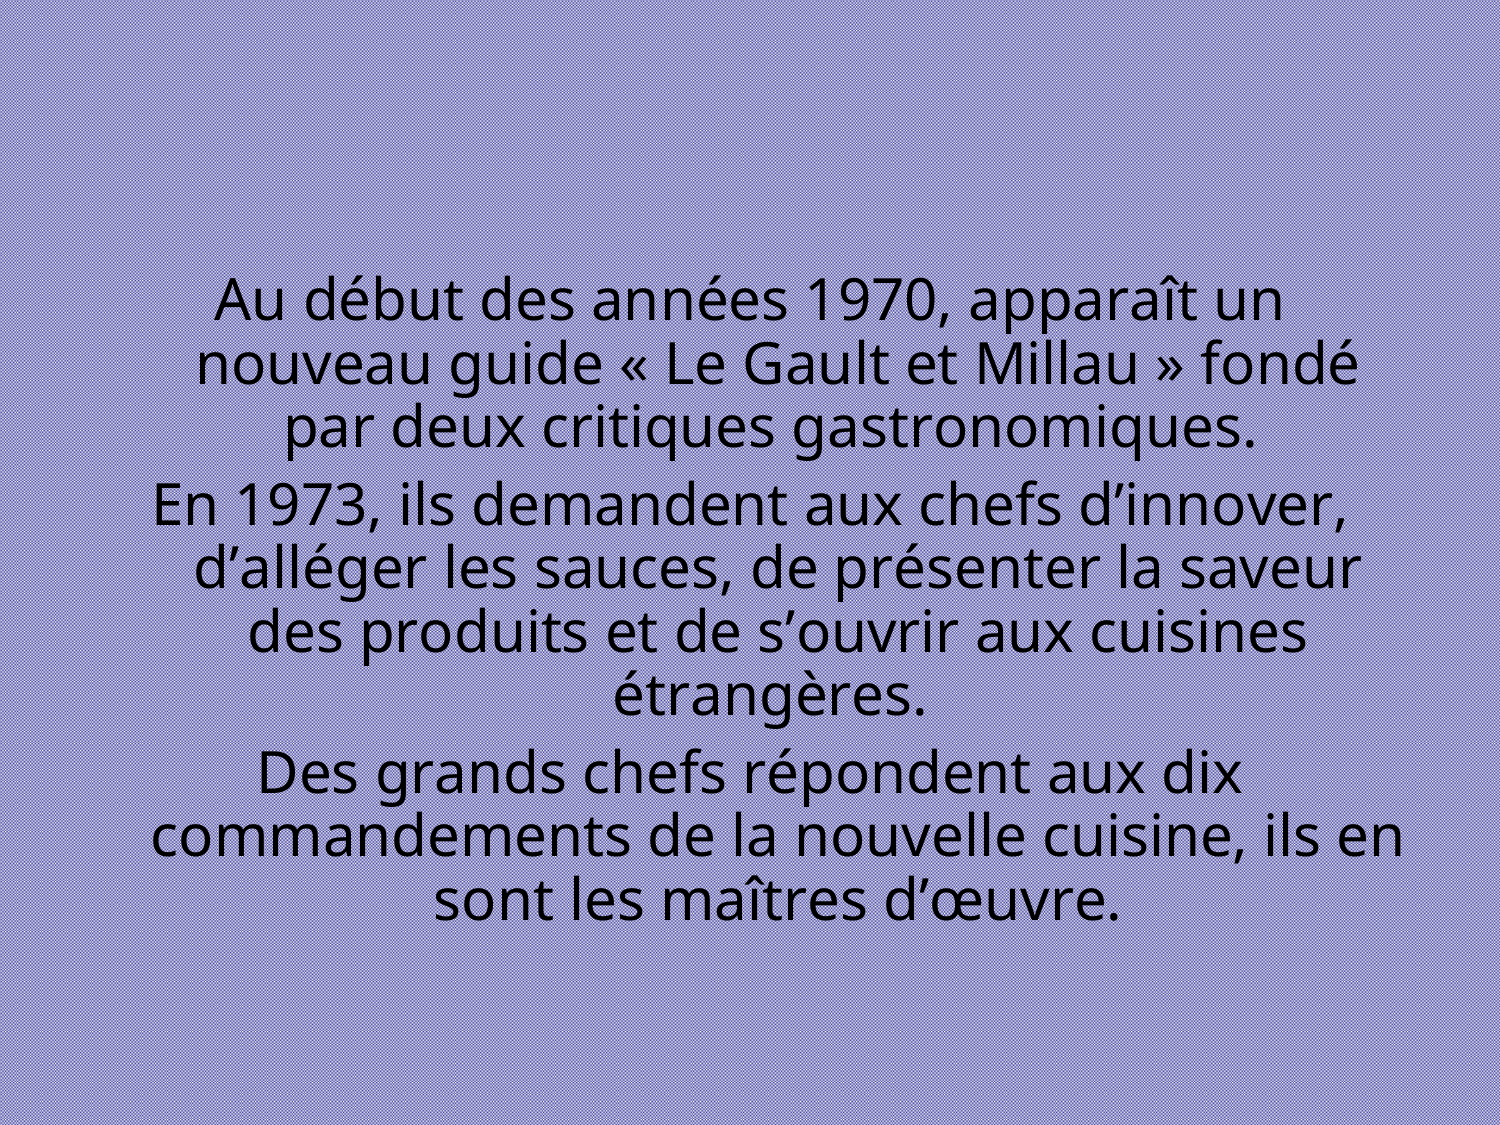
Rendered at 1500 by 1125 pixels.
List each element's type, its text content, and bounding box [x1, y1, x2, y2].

list Au début des années 1970, apparaît un nouveau guide « Le Gault et Millau » fondé par deux critiques gastronomiques. En 1973, ils demandent aux chefs d’innover, d’alléger les sauces, de présenter la saveur des produits et de s’ouvrir aux cuisines étrangères. Des grands chefs répondent aux dix commandements de la nouvelle cuisine, ils en sont les maîtres d’œuvre. [75, 262, 1426, 1006]
picture [0, 0, 1500, 1125]
